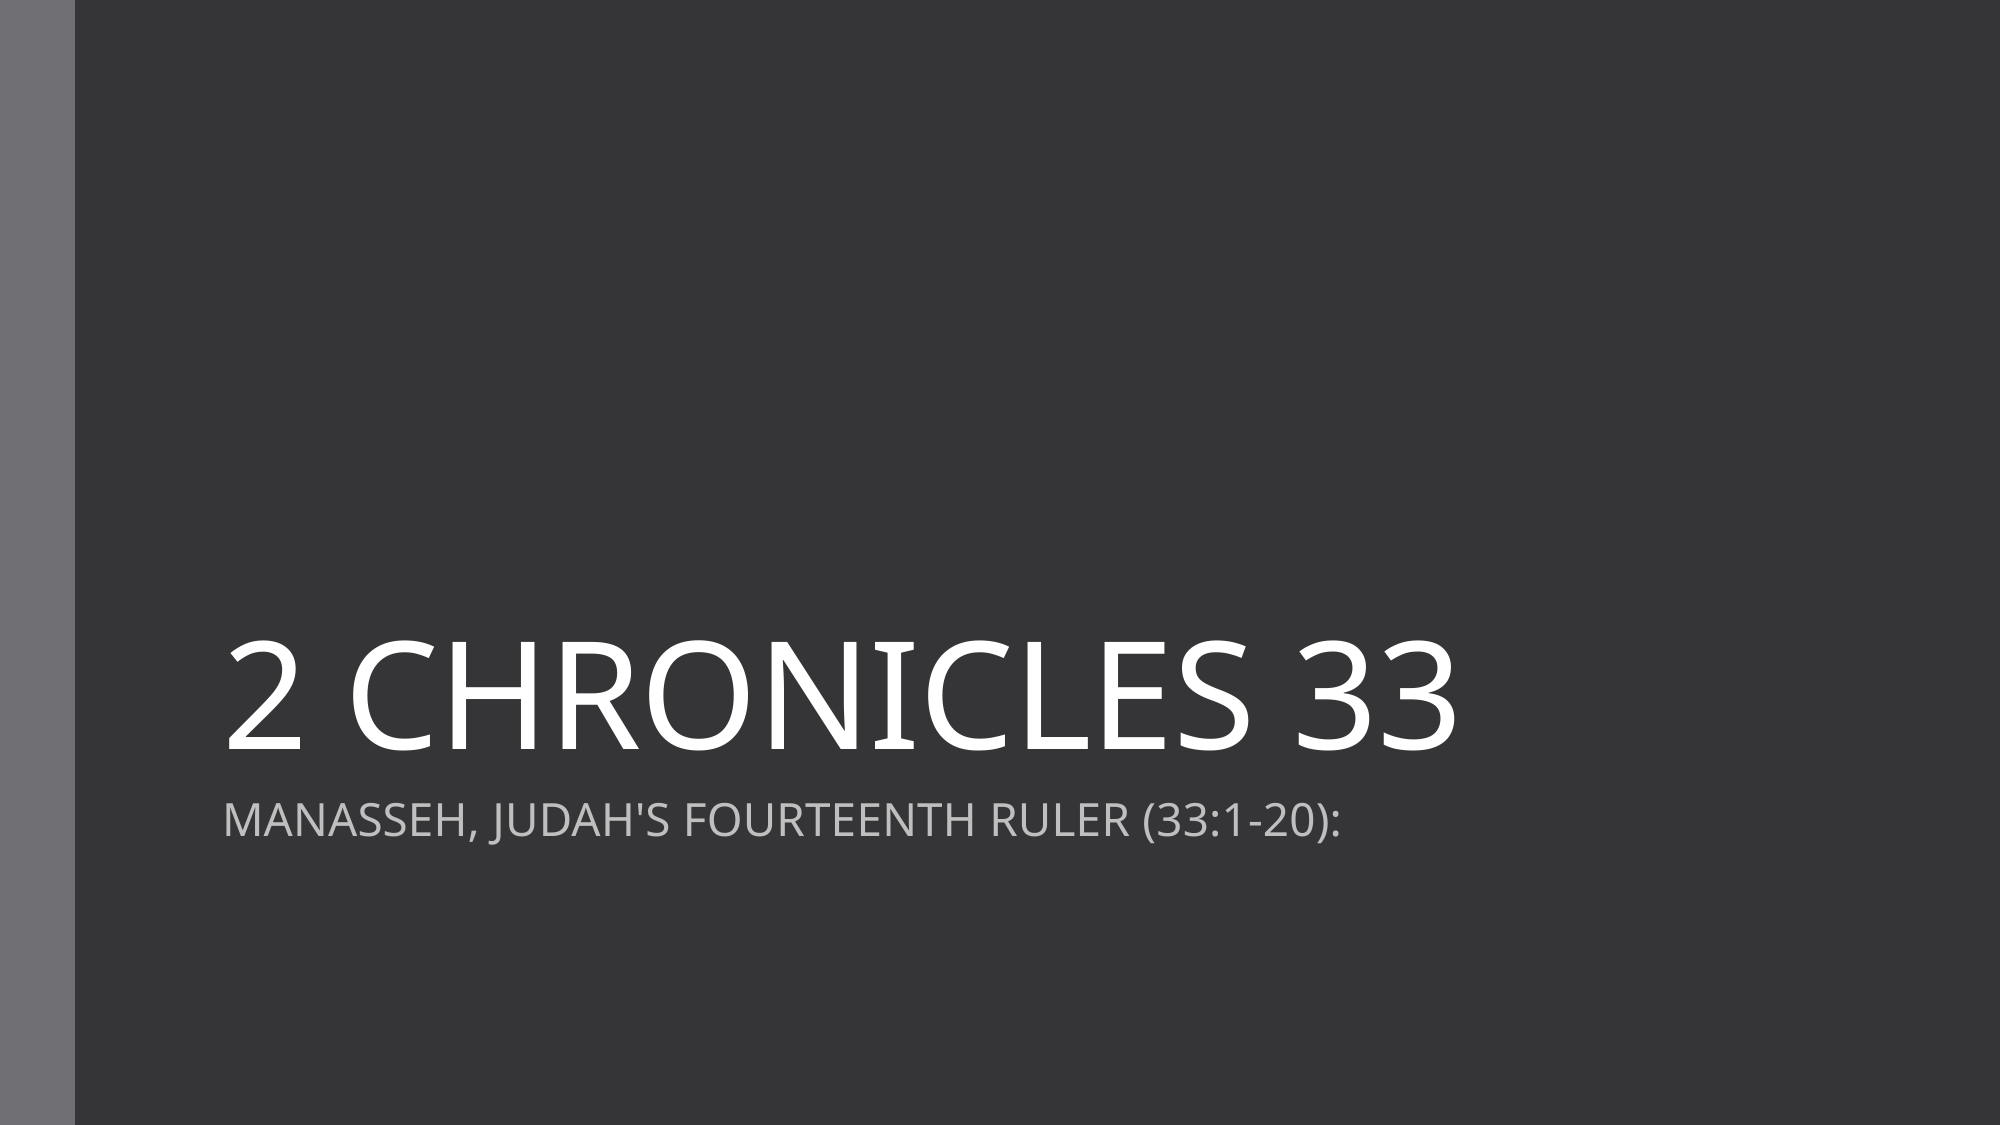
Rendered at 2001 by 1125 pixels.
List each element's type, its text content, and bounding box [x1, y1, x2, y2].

title 2 CHRONICLES 33 [206, 124, 1752, 787]
subtitle MANASSEH, JUDAH'S FOURTEENTH RULER (33:1-20): [206, 787, 1752, 1066]
